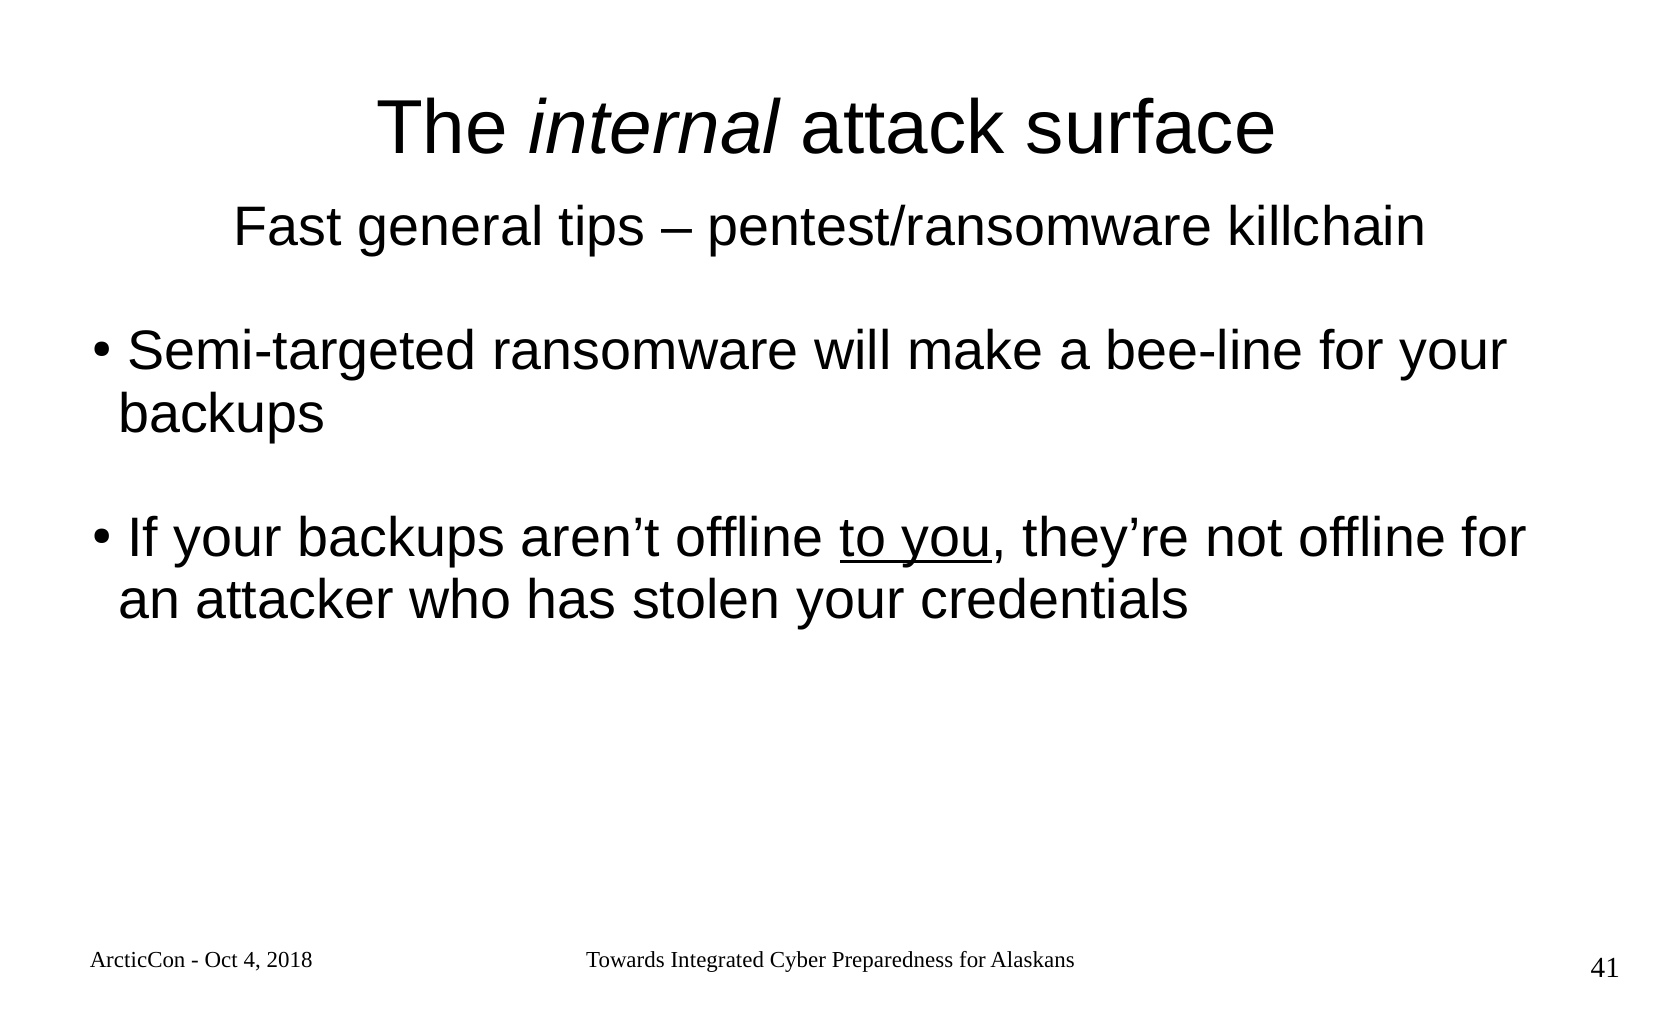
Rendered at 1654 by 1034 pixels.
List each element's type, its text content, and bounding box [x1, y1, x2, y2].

subtitle Fast general tips – pentest/ransomware killchain Semi-targeted ransomware will make a bee-line for your backups If your backups aren’t offline to you, they’re not offline for an attacker who has stolen your credentials [82, 195, 1571, 986]
title The internal attack surface [82, 41, 1571, 195]
text_box <number> [1560, 951, 1621, 1023]
